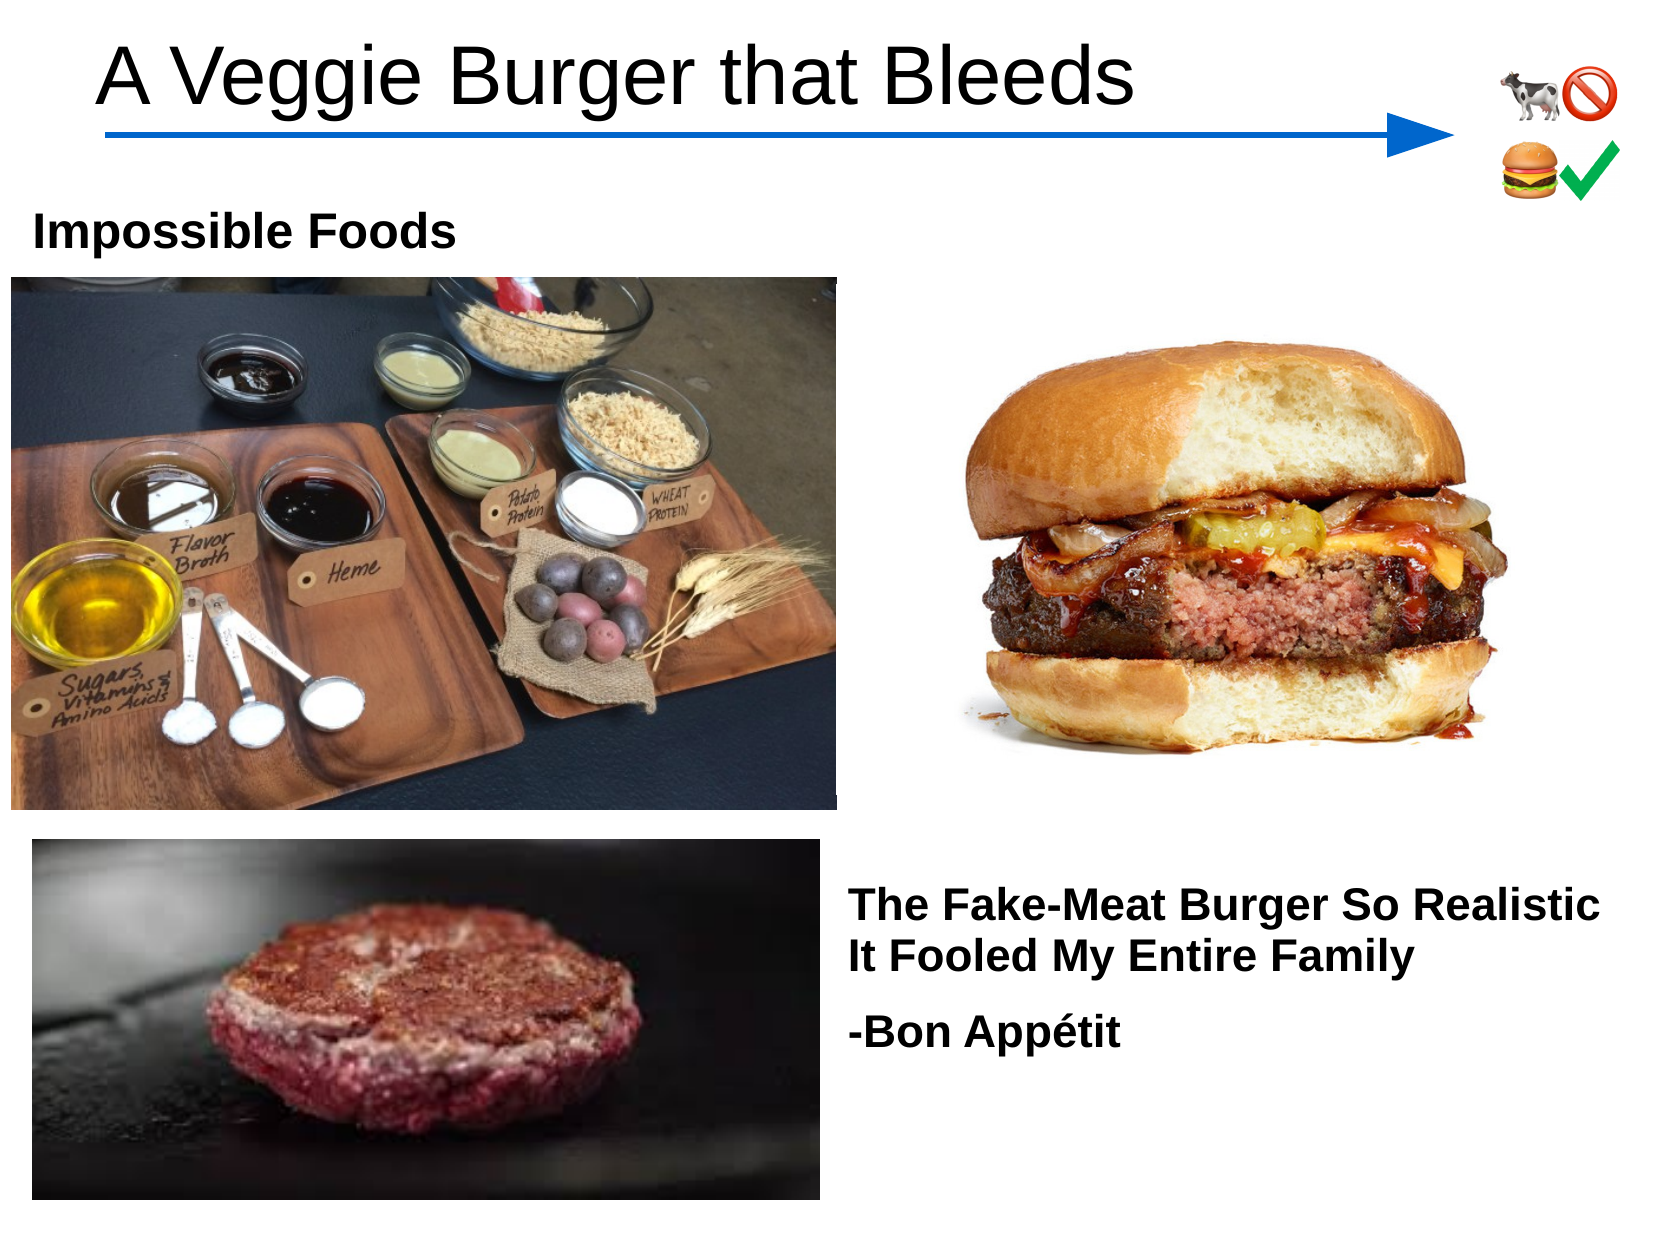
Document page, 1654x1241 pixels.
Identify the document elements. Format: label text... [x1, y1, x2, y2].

text_box Impossible Foods [17, 195, 1653, 284]
text_box The Fake-Meat Burger So Realistic It Fooled My Entire Family -Bon Appétit [833, 871, 1644, 1113]
picture [32, 839, 820, 1201]
text_box A Veggie Burger that Bleeds [63, 5, 1380, 195]
picture [11, 277, 1653, 811]
picture [1499, 140, 1620, 195]
picture [1499, 63, 1620, 124]
